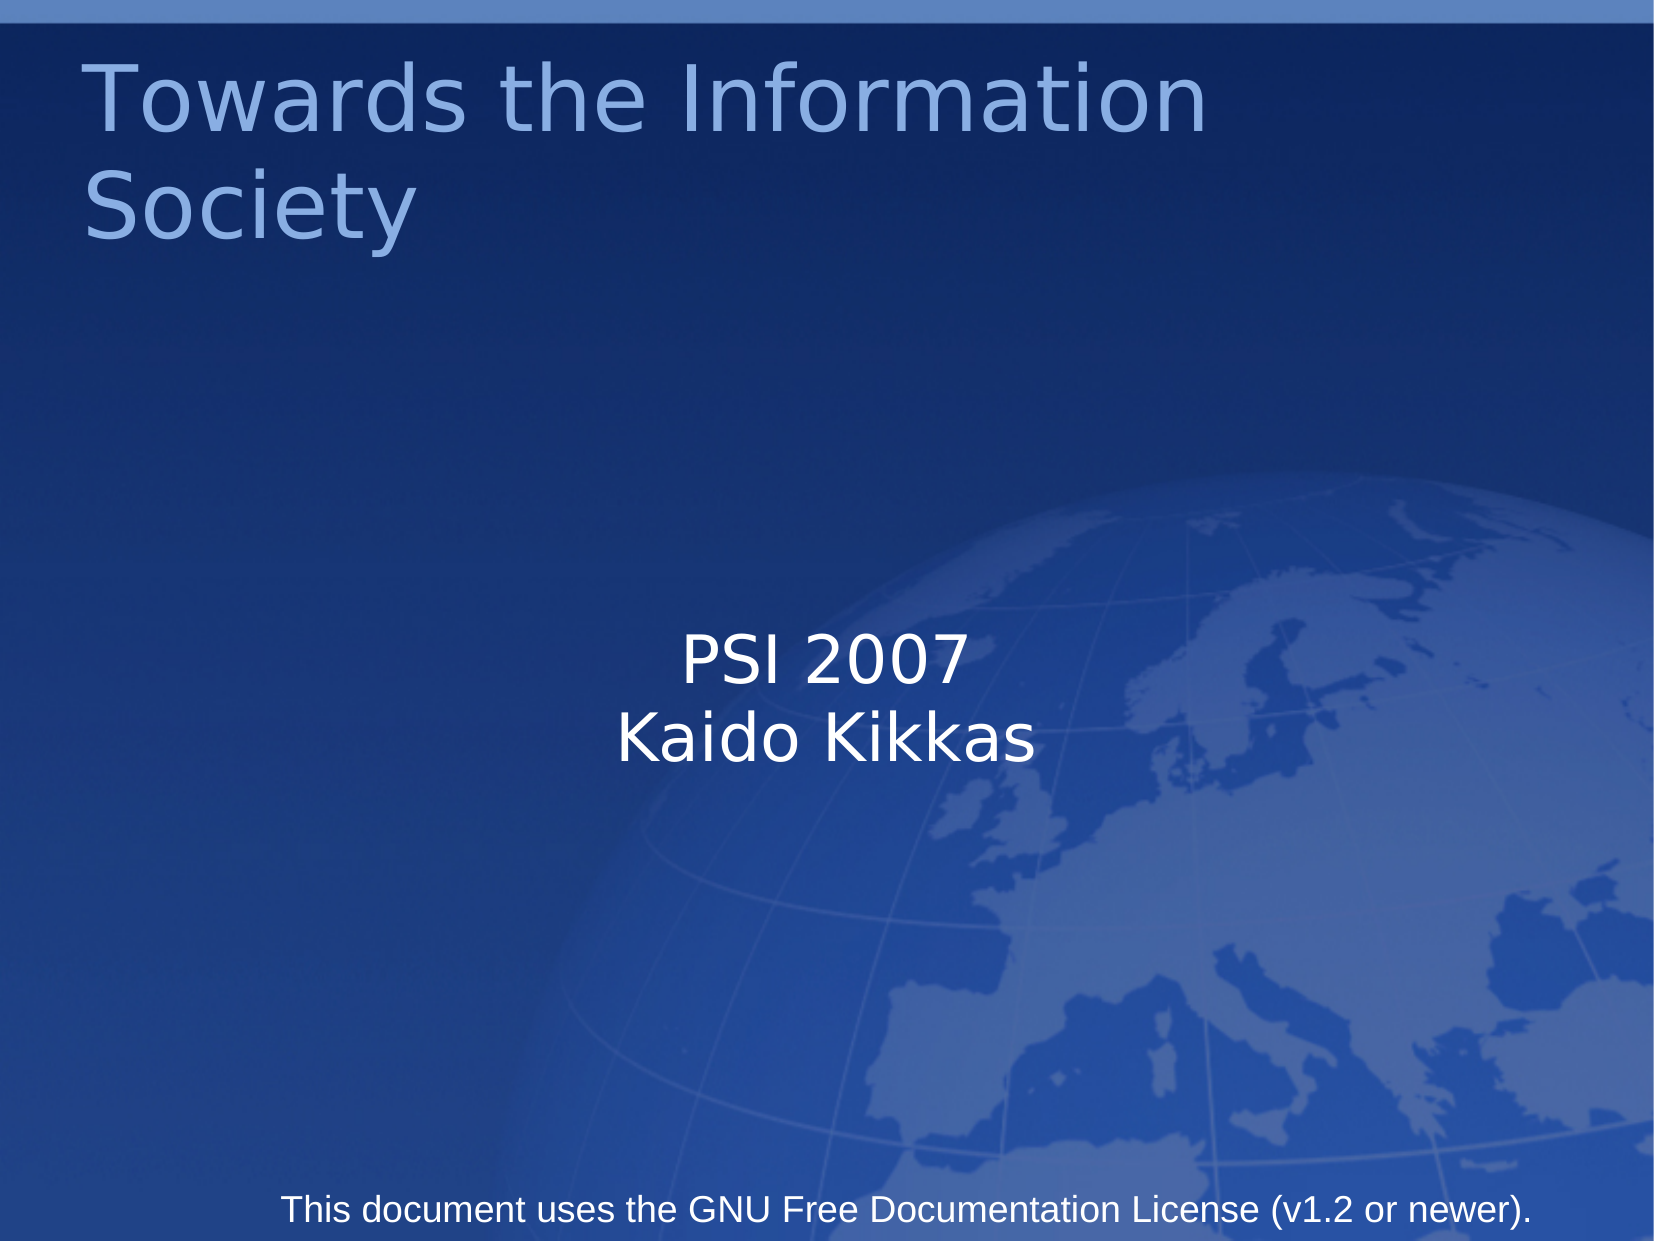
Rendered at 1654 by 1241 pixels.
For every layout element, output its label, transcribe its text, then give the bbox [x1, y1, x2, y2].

title Towards the Information Society [82, 45, 1571, 261]
picture [0, 0, 1654, 1241]
subtitle PSI 2007 Kaido Kikkas [82, 297, 1571, 1102]
text_box This document uses the GNU Free Documentation License (v1.2 or newer). [265, 1181, 1625, 1241]
